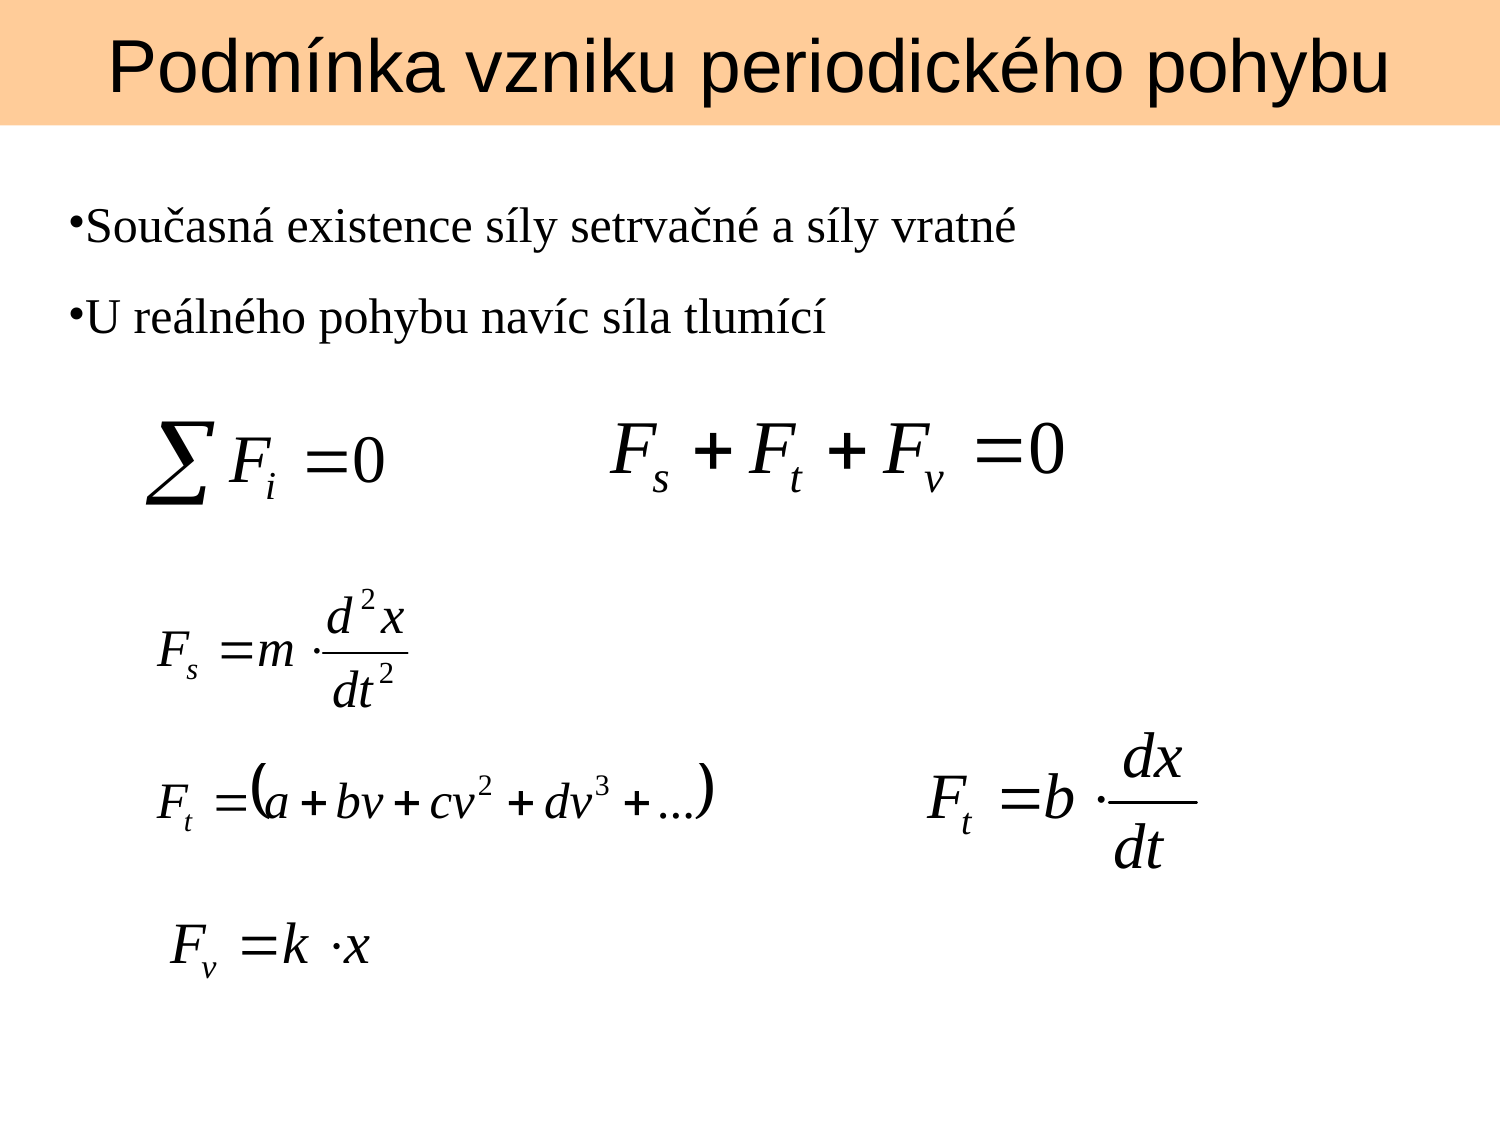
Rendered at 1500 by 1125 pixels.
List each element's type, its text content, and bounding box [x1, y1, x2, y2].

chart [596, 397, 1078, 511]
chart [135, 408, 397, 523]
chart [147, 574, 420, 719]
text_box Současná existence síly setrvačné a síly vratné U reálného pohybu navíc síla tlumící [53, 184, 1247, 352]
chart [147, 763, 715, 845]
chart [915, 716, 1211, 883]
text_box Podmínka vzniku periodického pohybu [0, 0, 1500, 126]
chart [159, 904, 384, 993]
